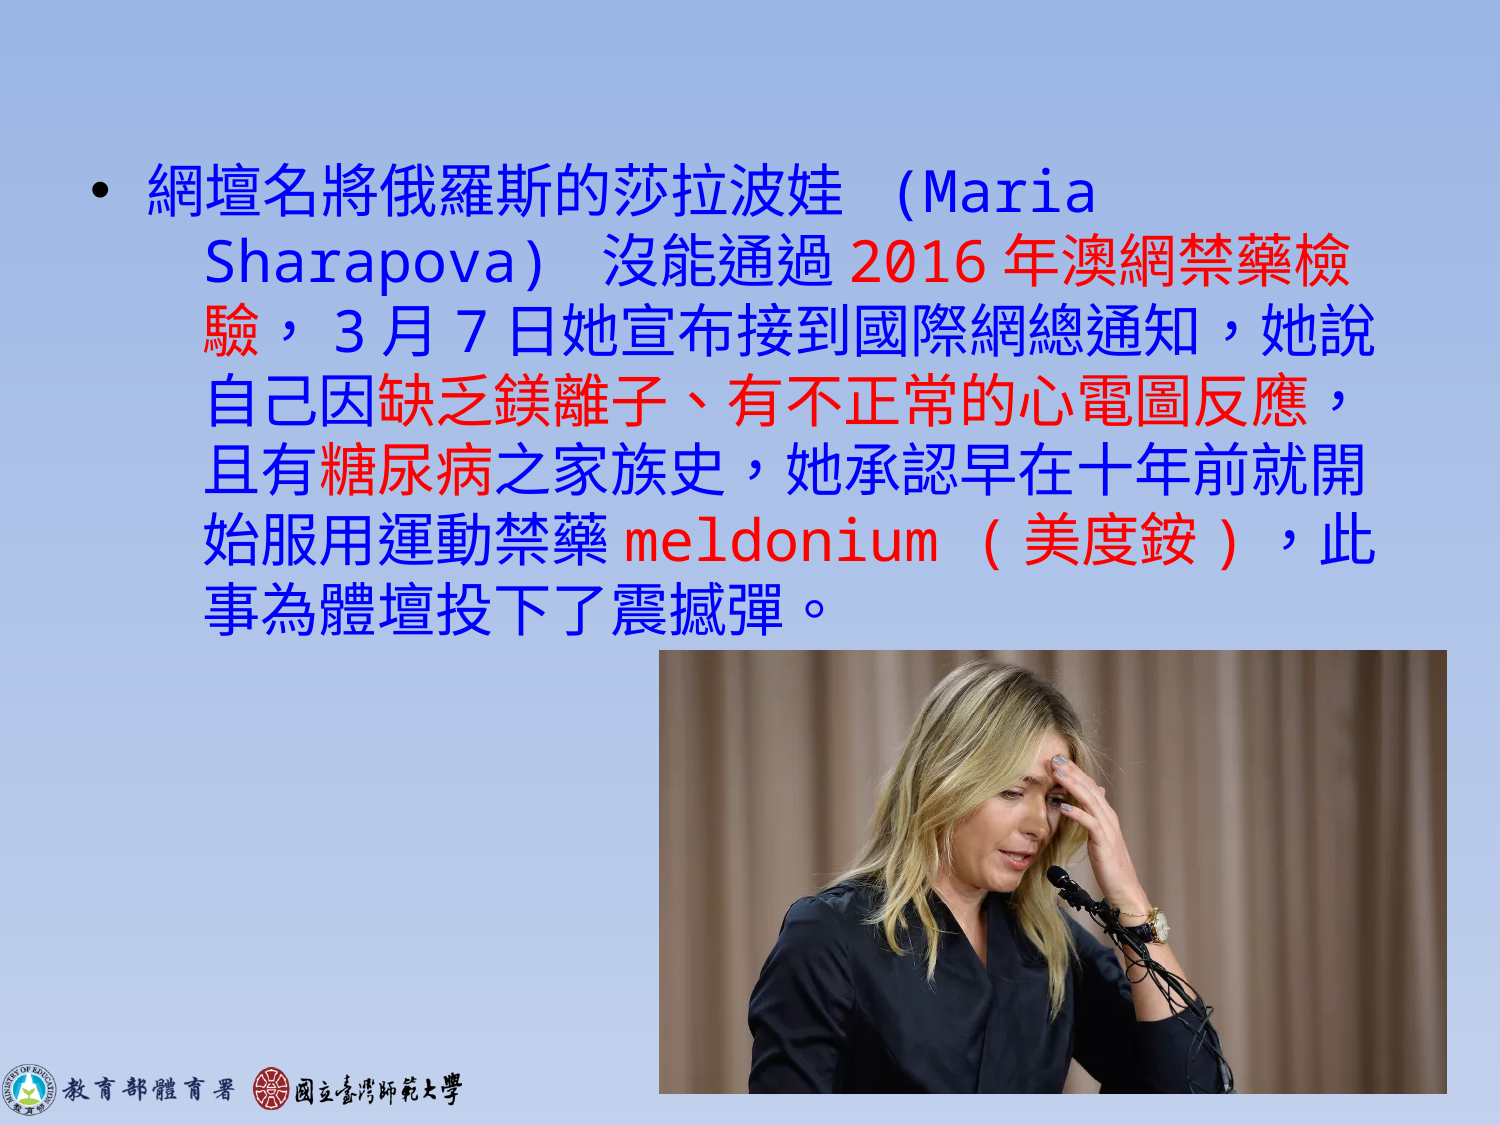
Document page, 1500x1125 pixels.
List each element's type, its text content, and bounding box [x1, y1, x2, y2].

picture [659, 650, 1447, 1095]
list 網壇名將俄羅斯的莎拉波娃 (Maria Sharapova) 沒能通過2016年澳網禁藥檢驗，3月7日她宣布接到國際網總通知，她說自己因缺乏鎂離子、有不正常的心電圖反應，且有糖尿病之家族史，她承認早在十年前就開始服用運動禁藥meldonium (美度銨)，此事為體壇投下了震撼彈。 [75, 146, 1426, 672]
